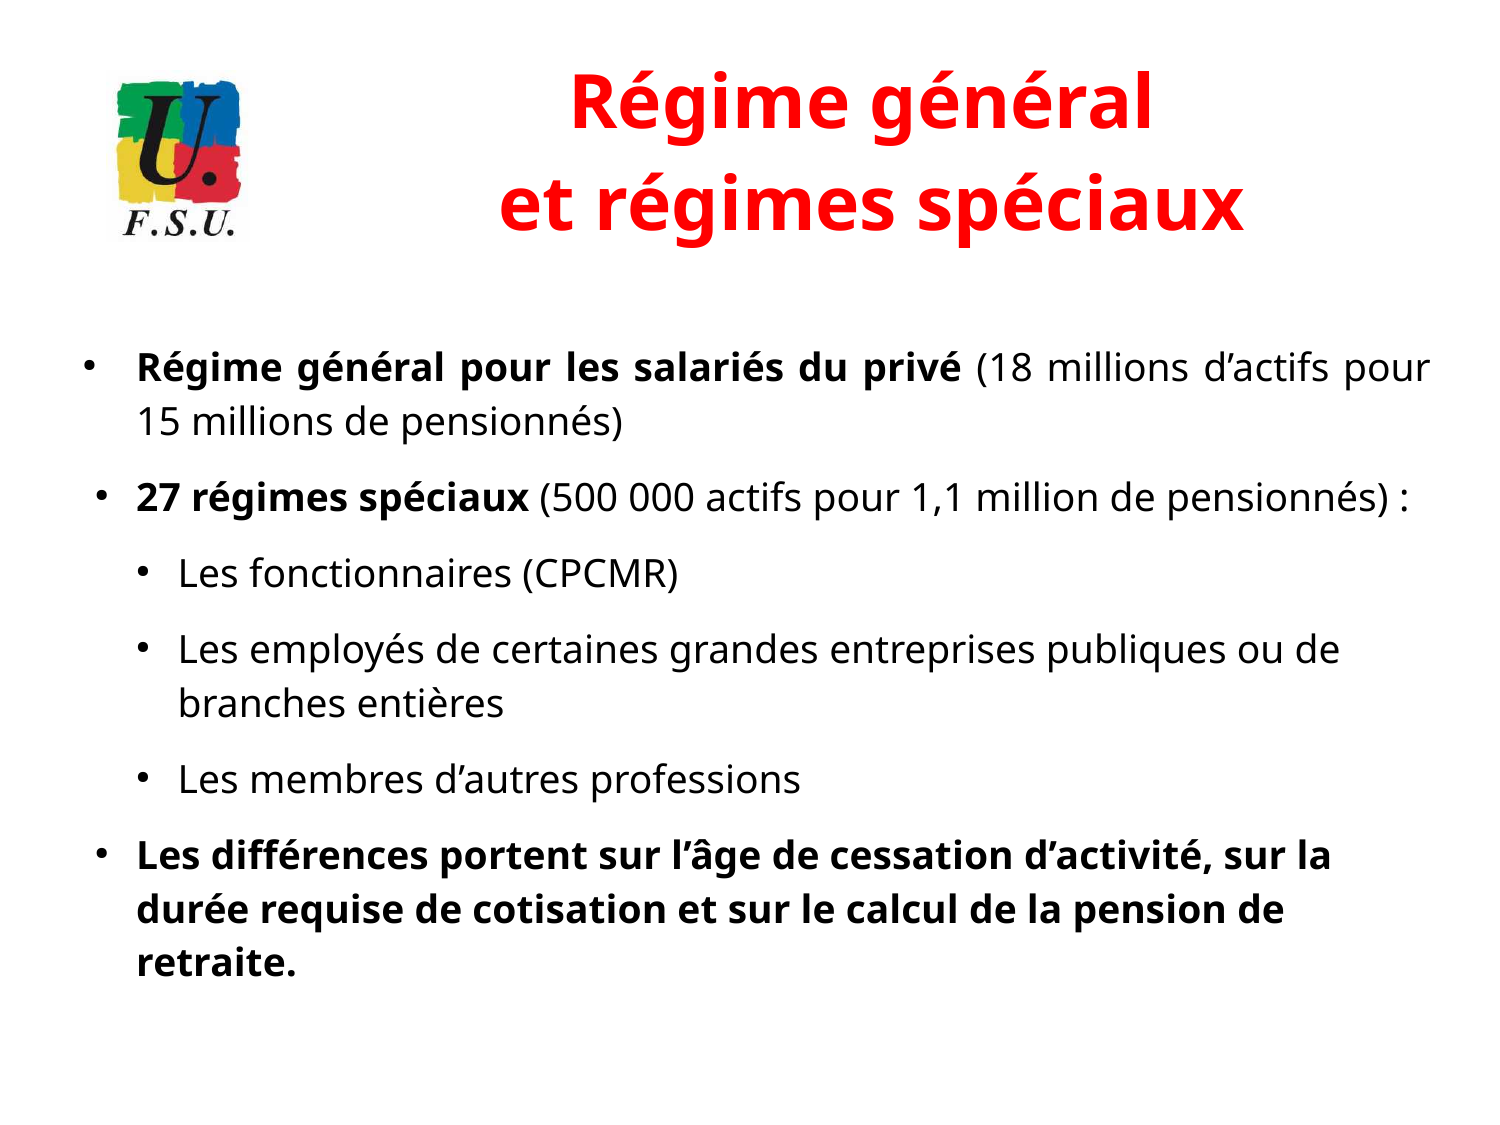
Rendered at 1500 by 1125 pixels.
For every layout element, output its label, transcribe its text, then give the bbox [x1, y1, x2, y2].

picture [106, 70, 250, 242]
list Régime général pour les salariés du privé (18 millions d’actifs pour 15 millions de pensionnés) 27 régimes spéciaux (500 000 actifs pour 1,1 million de pensionnés) : Les fonctionnaires (CPCMR) Les employés de certaines grandes entreprises publiques ou de branches entières Les membres d’autres professions Les différences portent sur l’âge de cessation d’activité, sur la durée requise de cotisation et sur le calcul de la pension de retraite. [80, 339, 1431, 993]
title Régime général et régimes spéciaux [318, 22, 1425, 279]
